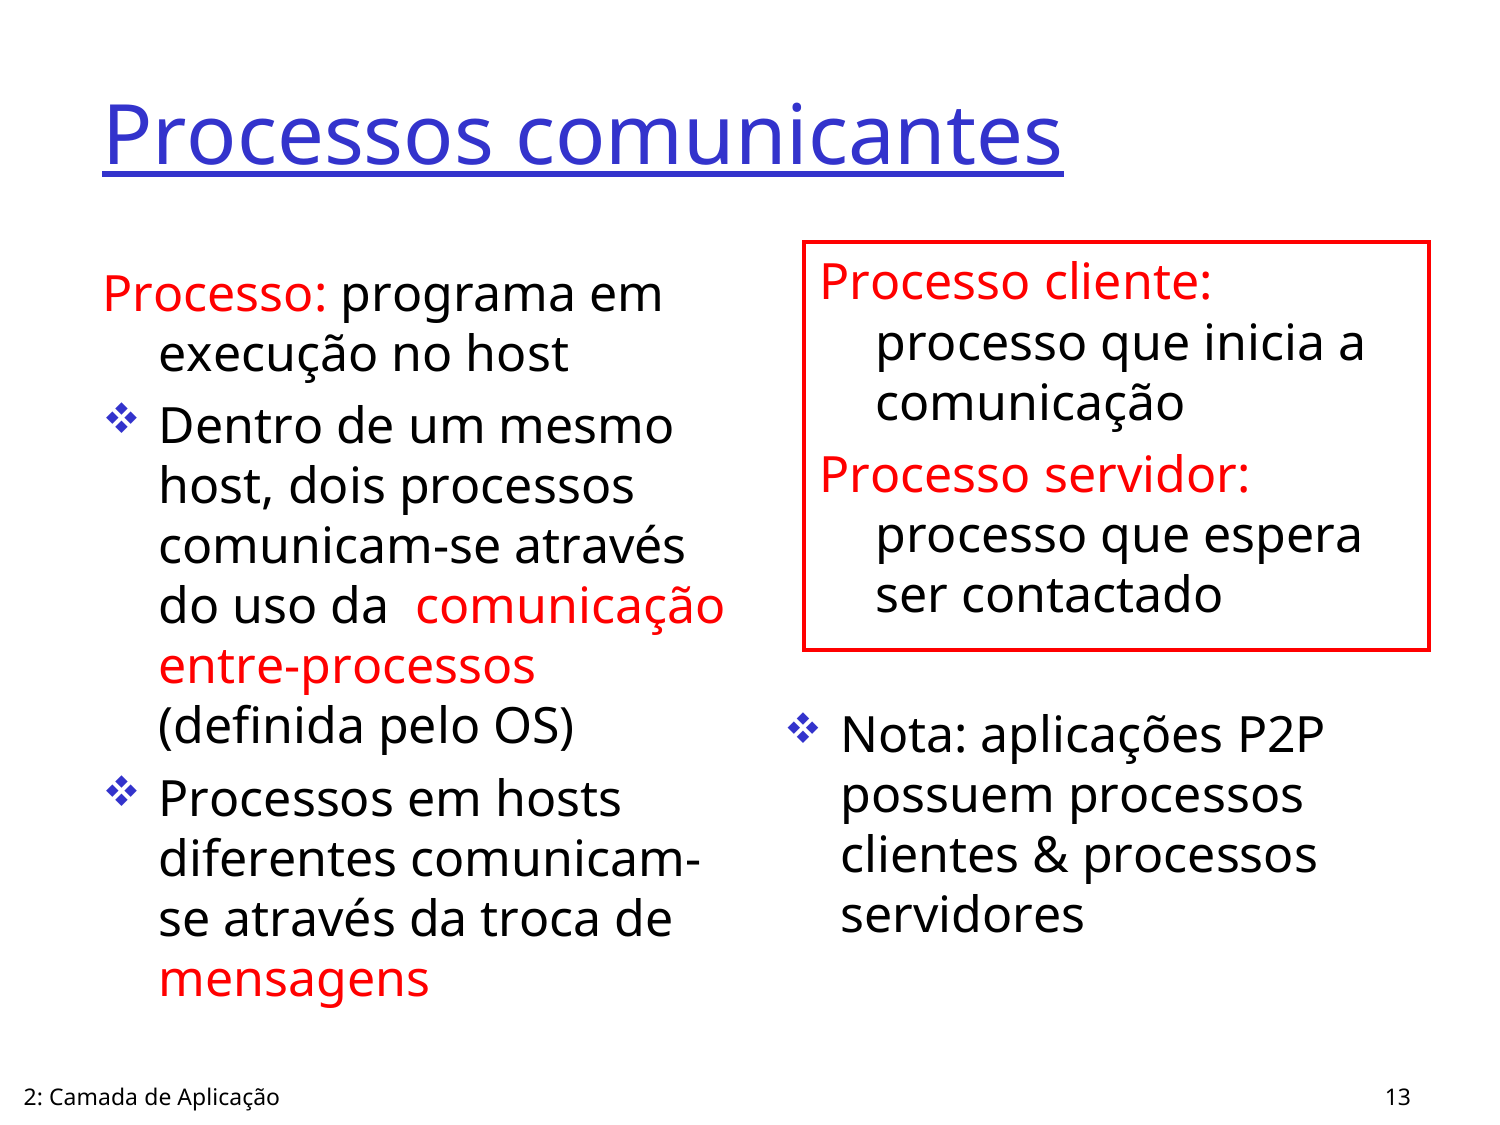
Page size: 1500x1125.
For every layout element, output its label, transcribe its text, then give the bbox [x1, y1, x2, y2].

text_box Nota: aplicações P2P possuem processos clientes & processos servidores [769, 695, 1424, 998]
list Processo cliente: processo que inicia a comunicação Processo servidor: processo que espera ser contactado [804, 242, 1430, 650]
title Processos comunicantes [87, 37, 1363, 225]
list Processo: programa em execução no host Dentro de um mesmo host, dois processos comunicam-se através do uso da comunicação entre-processos (definida pelo OS) Processos em hosts diferentes comunicam-se através da troca de mensagens [87, 253, 742, 1016]
